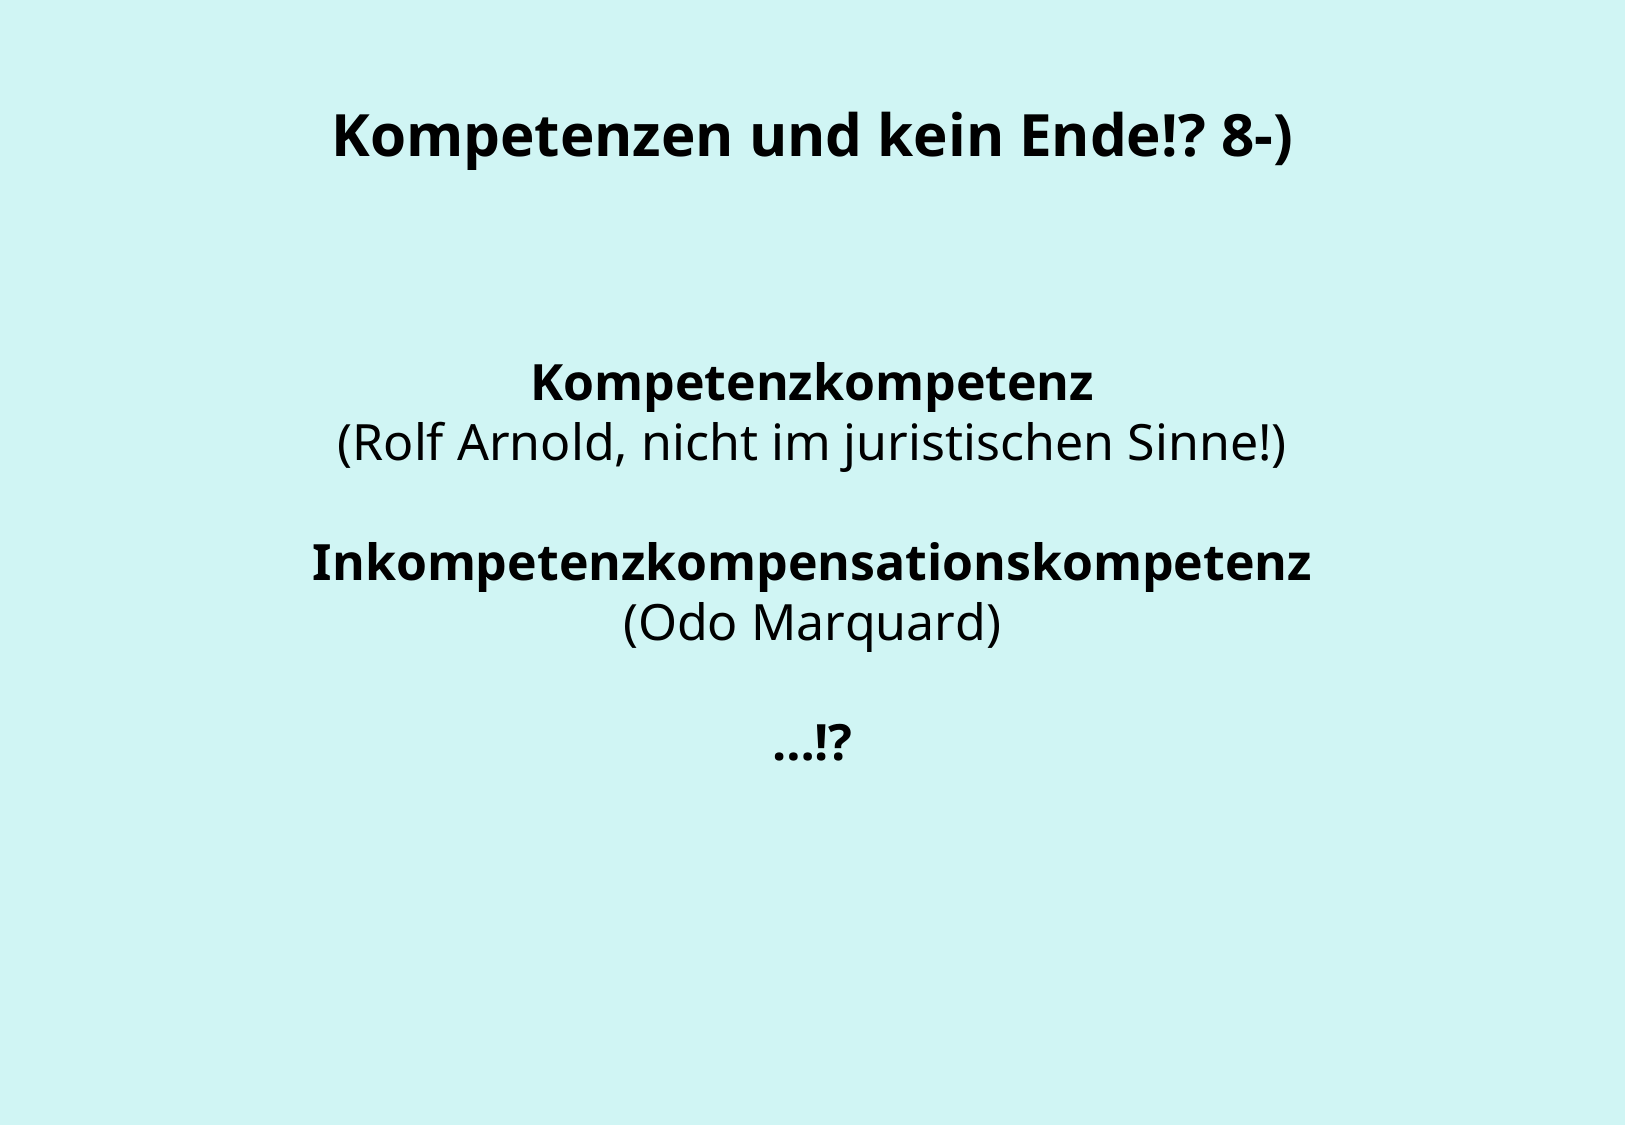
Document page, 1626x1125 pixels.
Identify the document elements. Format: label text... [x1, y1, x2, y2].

text_box Kompetenzkompetenz (Rolf Arnold, nicht im juristischen Sinne!) Inkompetenzkompensationskompetenz (Odo Marquard) …!? [103, 302, 1522, 898]
title Kompetenzen und kein Ende!? 8-) [0, 90, 1625, 278]
